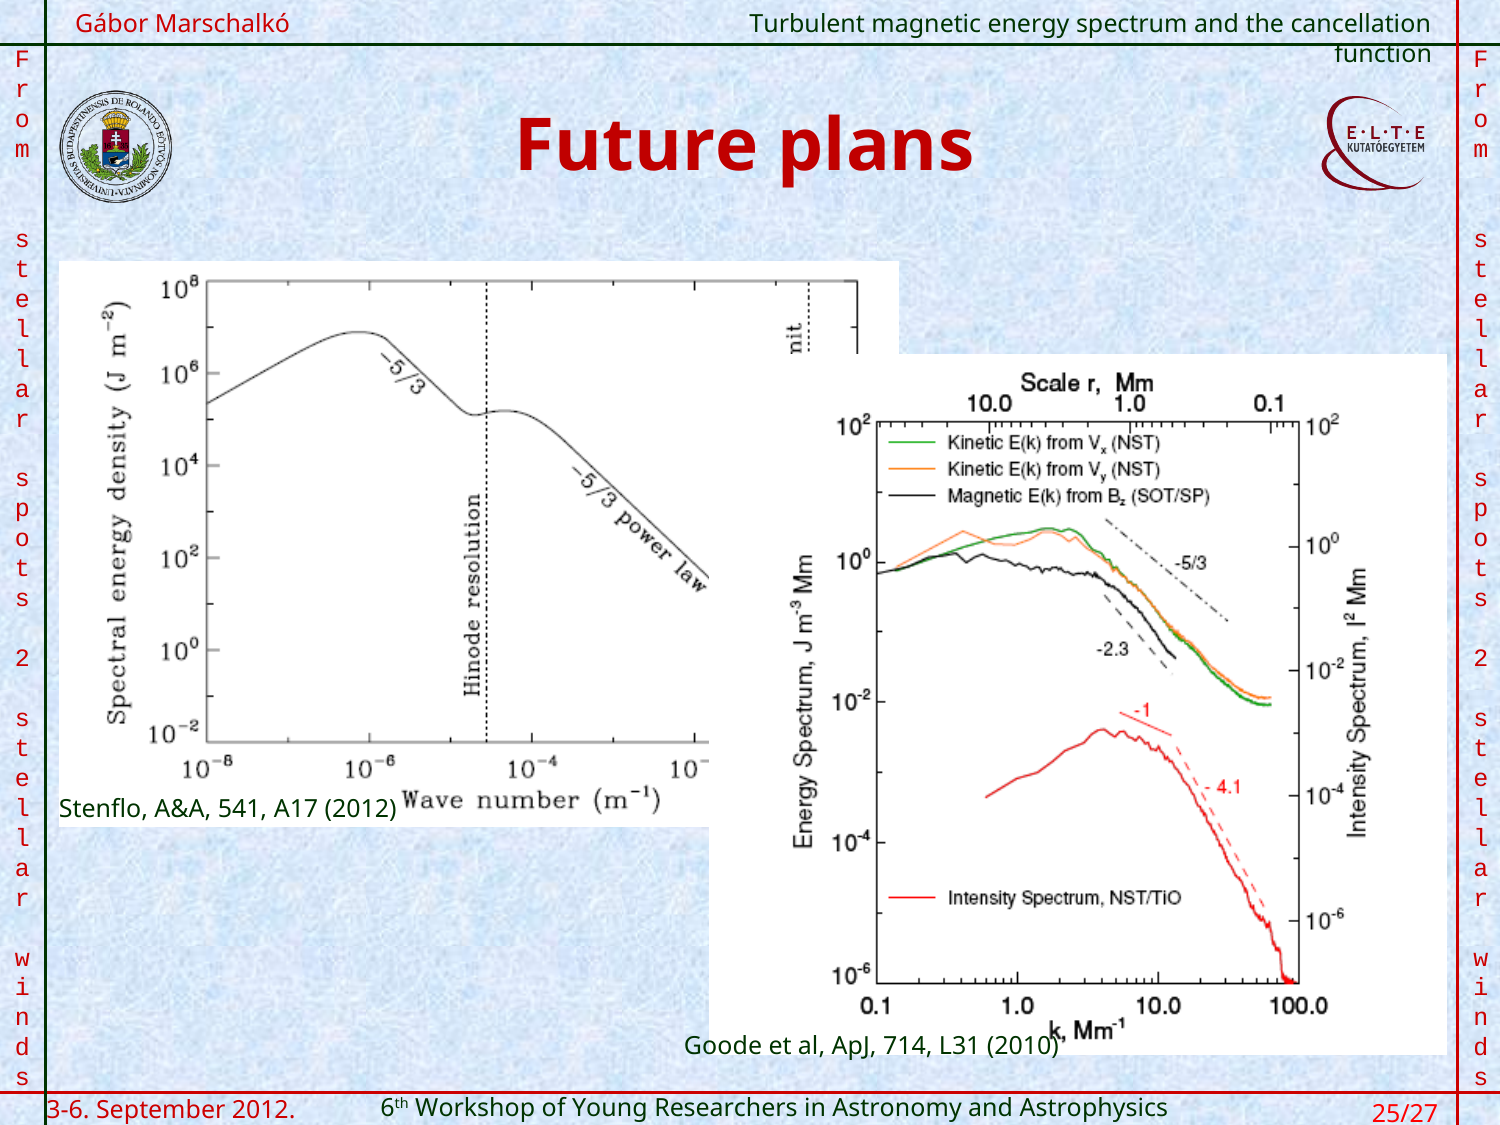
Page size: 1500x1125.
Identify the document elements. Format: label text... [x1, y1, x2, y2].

picture [0, 1094, 44, 1125]
picture [1459, 739, 1500, 1091]
picture [0, 0, 44, 43]
picture [1459, 46, 1500, 413]
picture [0, 46, 44, 1091]
picture [1459, 1094, 1500, 1125]
text_box Goode et al, ApJ, 714, L31 (2010) [683, 1027, 1069, 1093]
picture [47, 46, 1456, 1091]
picture [1459, 0, 1500, 43]
picture [47, 0, 1456, 43]
text_box Future plans [499, 90, 990, 194]
picture [47, 1094, 1456, 1125]
text_box Stenflo, A&A, 541, A17 (2012) [59, 791, 415, 857]
list to confront our results with new quiet sun data and with different multifractal pattern of the solar magnetism (non-random phases) [1447, 413, 1500, 739]
